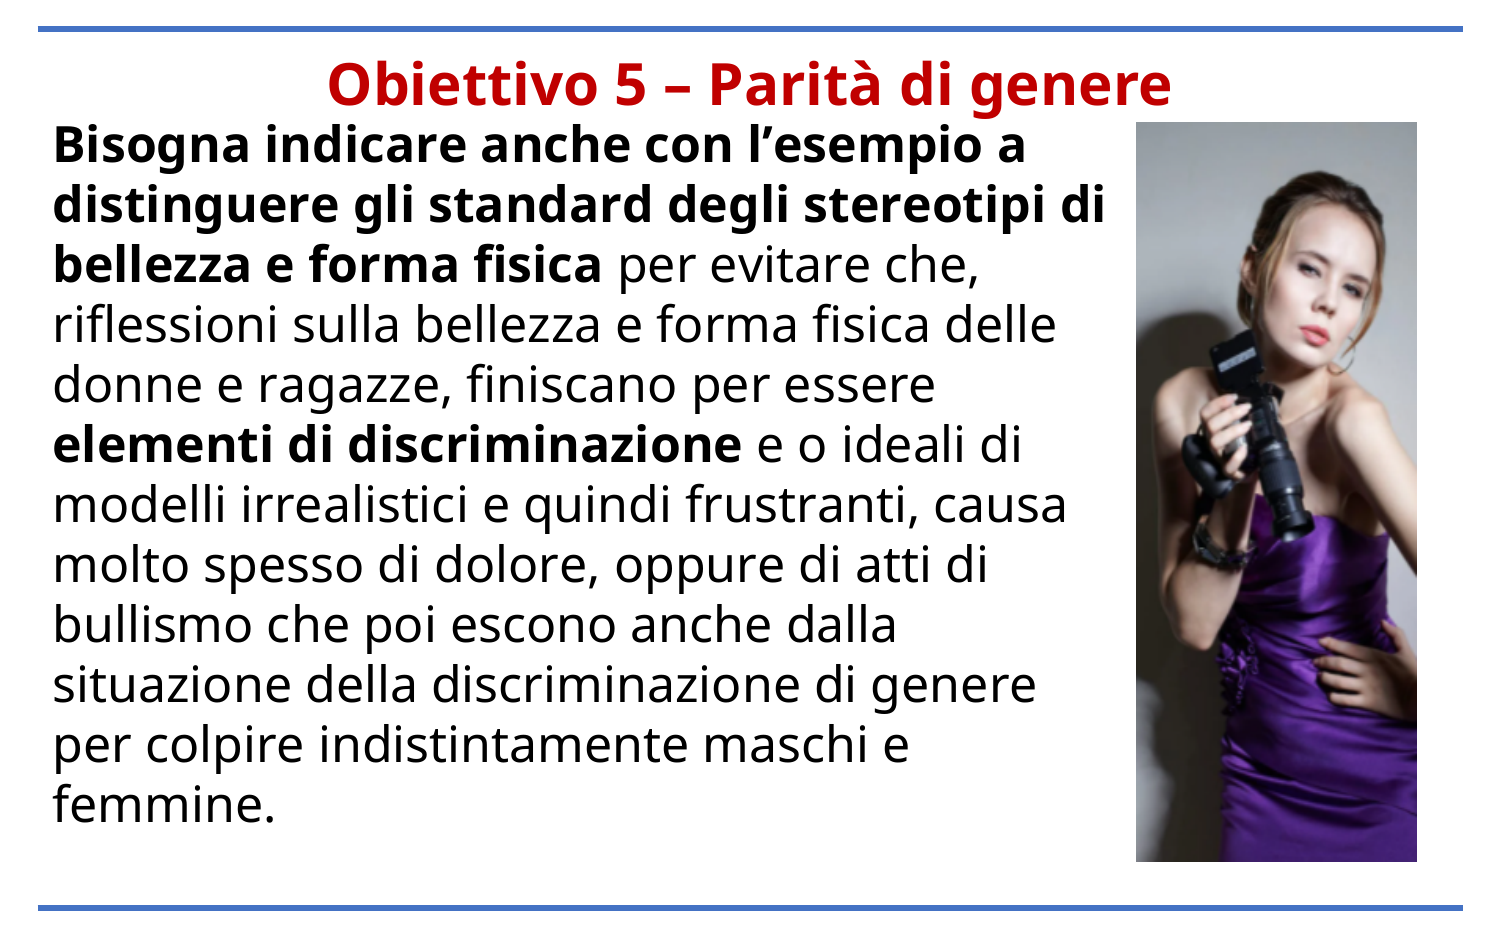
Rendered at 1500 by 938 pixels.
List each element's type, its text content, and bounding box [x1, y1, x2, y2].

title Obiettivo 5 – Parità di genere [0, 47, 1500, 104]
picture [1136, 122, 1417, 863]
text_box Bisogna indicare anche con l’esempio a distinguere gli standard degli stereotipi di bellezza e forma fisica per evitare che, riflessioni sulla bellezza e forma fisica delle donne e ragazze, finiscano per essere elementi di discriminazione e o ideali di modelli irrealistici e quindi frustranti, causa molto spesso di dolore, oppure di atti di bullismo che poi escono anche dalla situazione della discriminazione di genere per colpire indistintamente maschi e femmine. [37, 105, 1137, 909]
